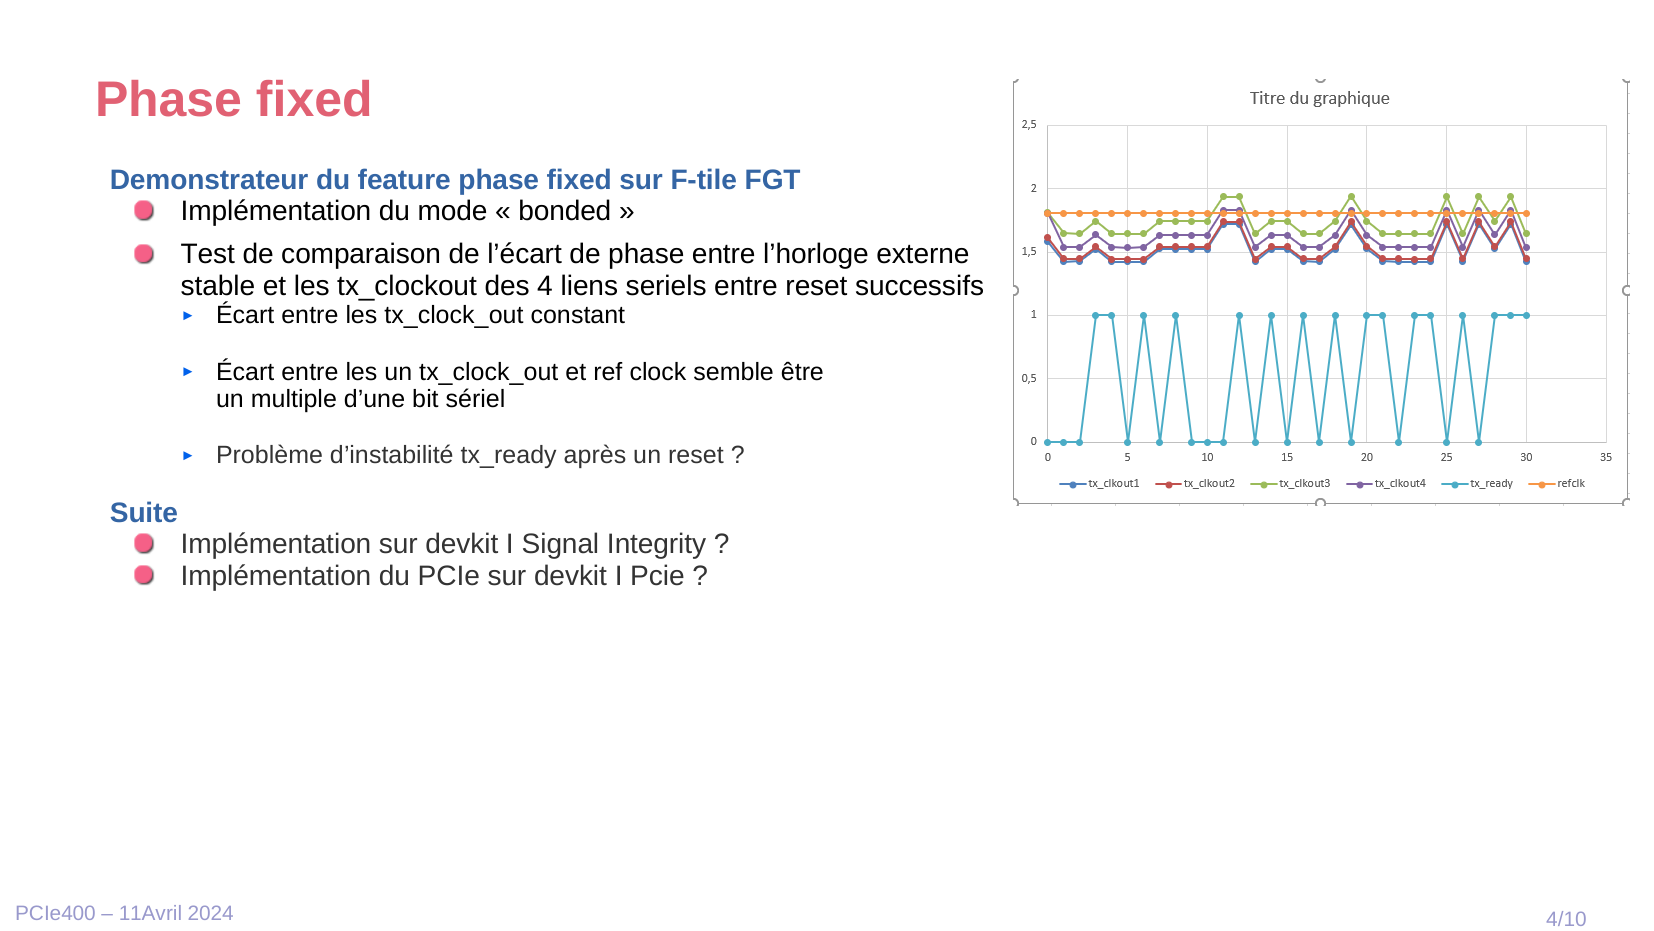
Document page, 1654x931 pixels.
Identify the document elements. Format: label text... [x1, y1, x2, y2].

title Phase fixed [94, 40, 1540, 159]
list Demonstrateur du feature phase fixed sur F-tile FGT Implémentation du mode « bonded » Test de comparaison de l’écart de phase entre l’horloge externe stable et les tx_clockout des 4 liens seriels entre reset successifs Écart entre les tx_clock_out constant Écart entre les un tx_clock_out et ref clock semble être un multiple d’une bit sériel Problème d’instabilité tx_ready après un reset ? Suite Implémentation sur devkit I Signal Integrity ? Implémentation du PCIe sur devkit I Pcie ? [38, 164, 1636, 876]
picture [1013, 79, 1630, 506]
